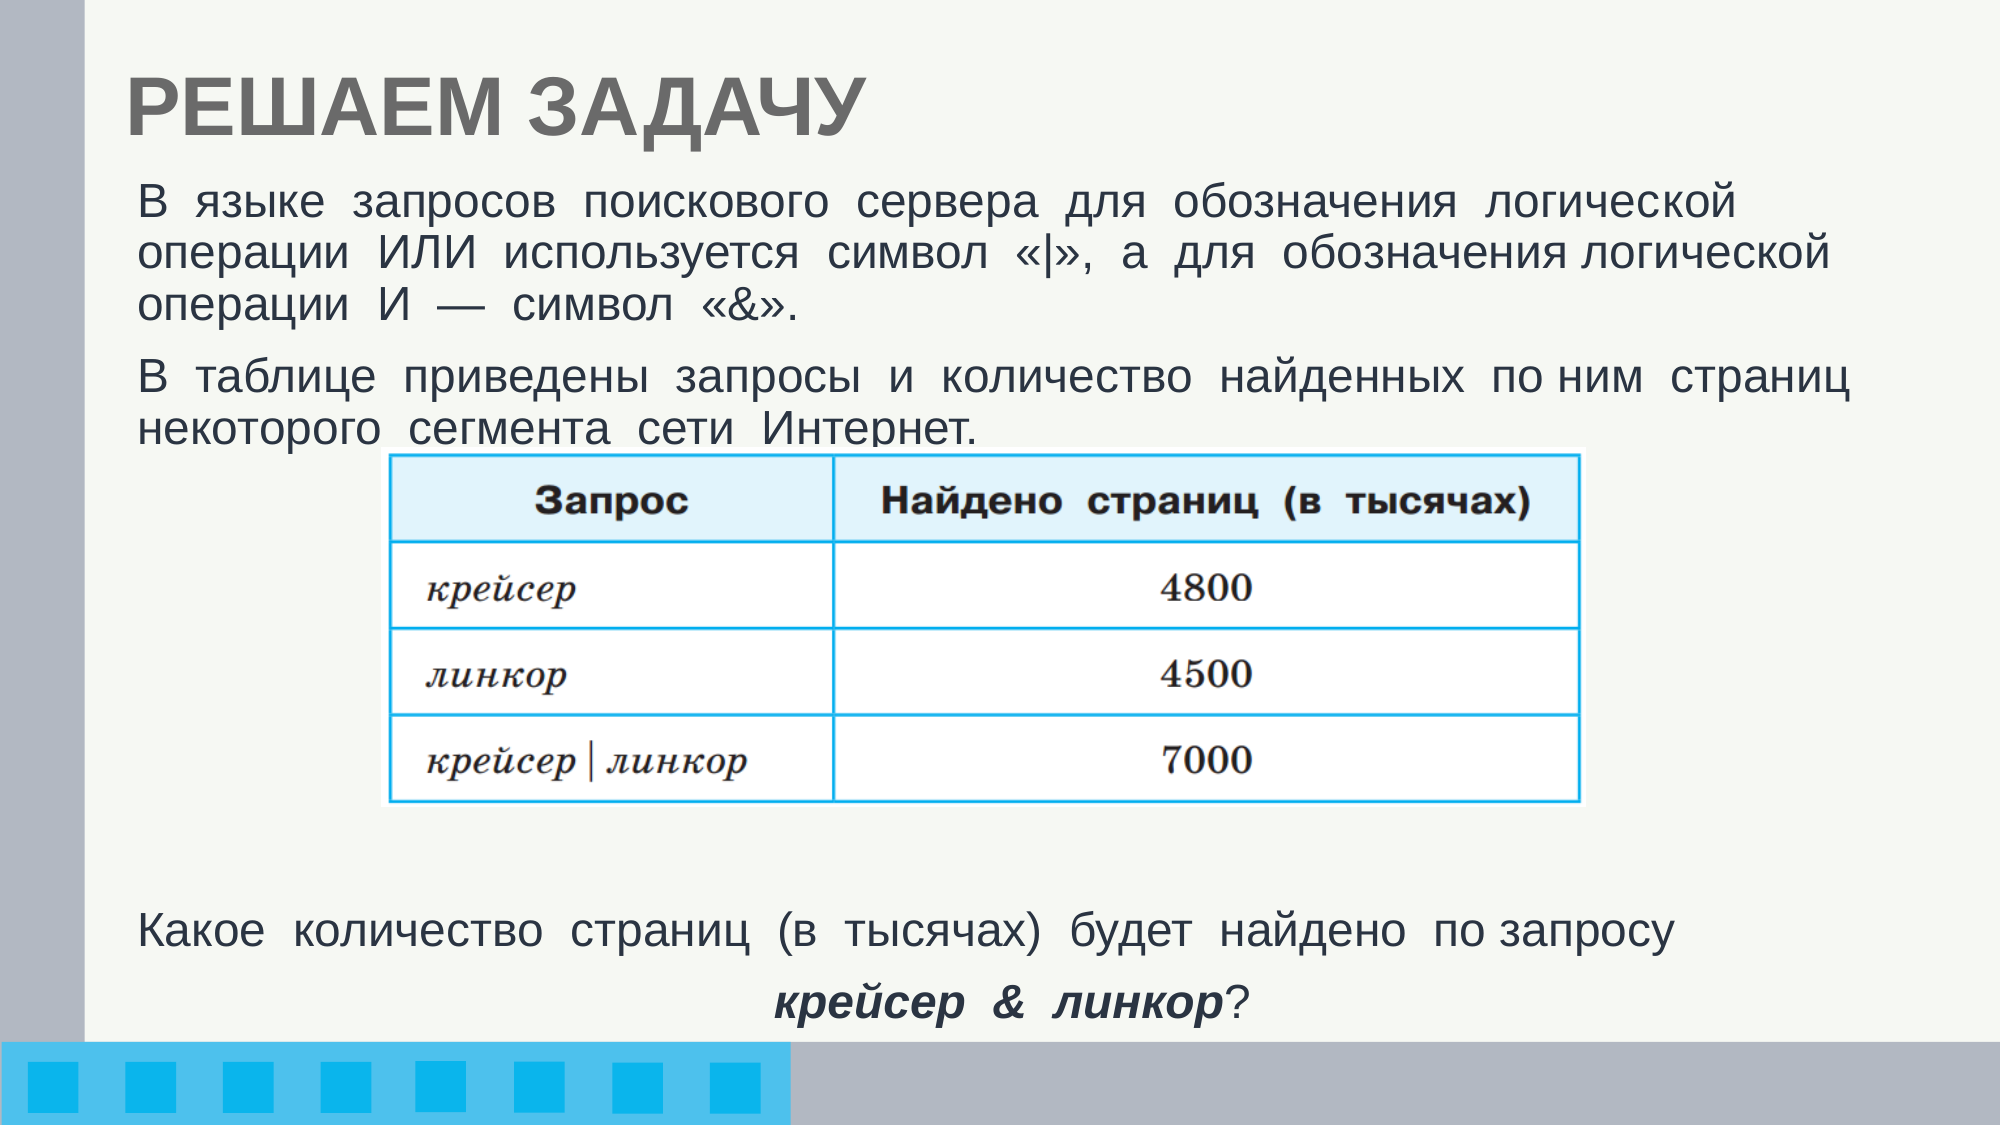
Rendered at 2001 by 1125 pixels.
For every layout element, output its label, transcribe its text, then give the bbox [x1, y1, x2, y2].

picture [381, 447, 1586, 807]
title РЕШАЕМ ЗАДАЧУ [110, 0, 1892, 218]
list В языке запросов поискового сервера для обозначения логичес­кой операции ИЛИ используется символ «|», а для обозначения логической операции И — символ «&». В таблице приведены запросы и количество найденных по ним страниц некоторого сегмента сети Интернет. Какое количество страниц (в тысячах) будет найдено по запросу крейсер & линкор? [122, 168, 1904, 1037]
